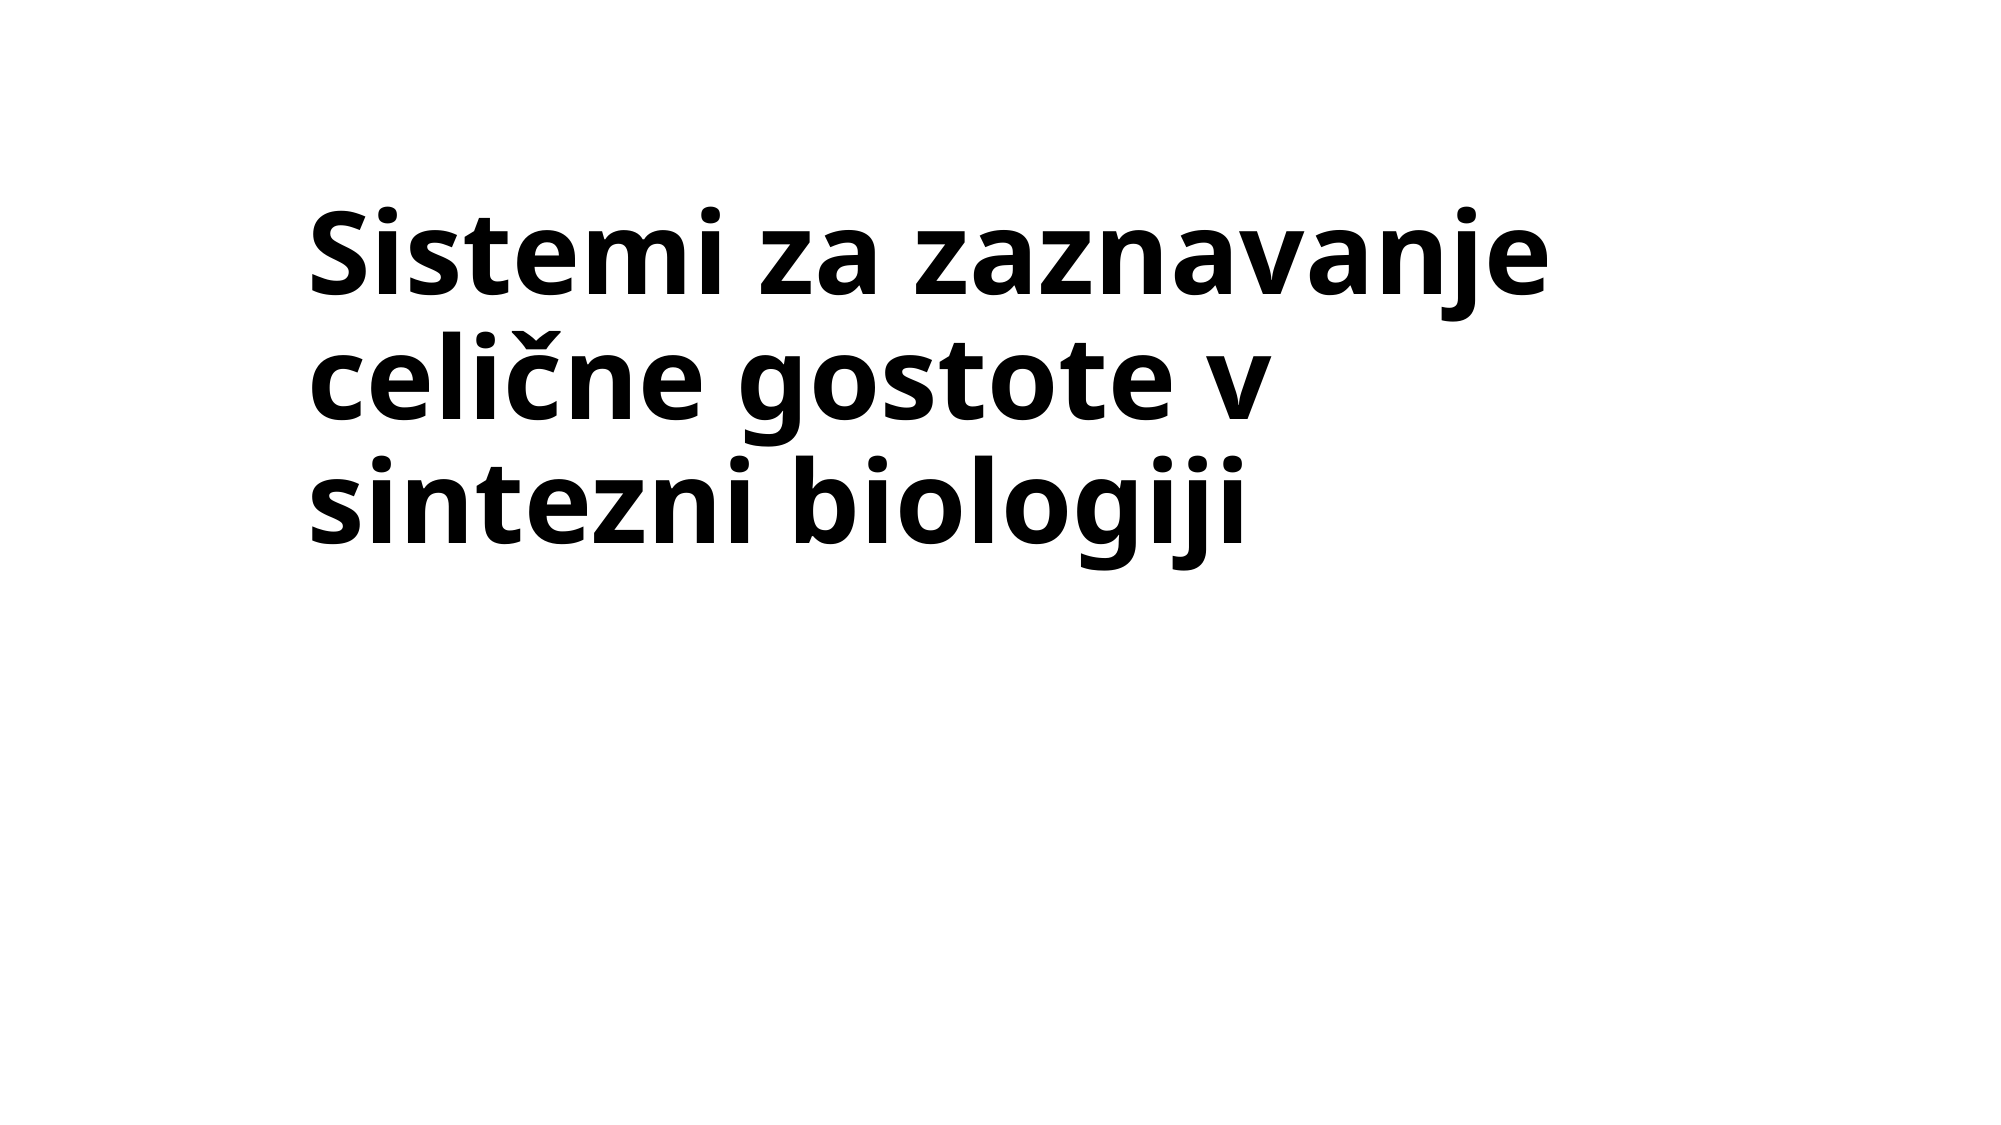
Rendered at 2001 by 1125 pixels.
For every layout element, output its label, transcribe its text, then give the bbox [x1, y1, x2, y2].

title Sistemi za zaznavanje celične gostote v sintezni biologiji [292, 184, 1674, 576]
